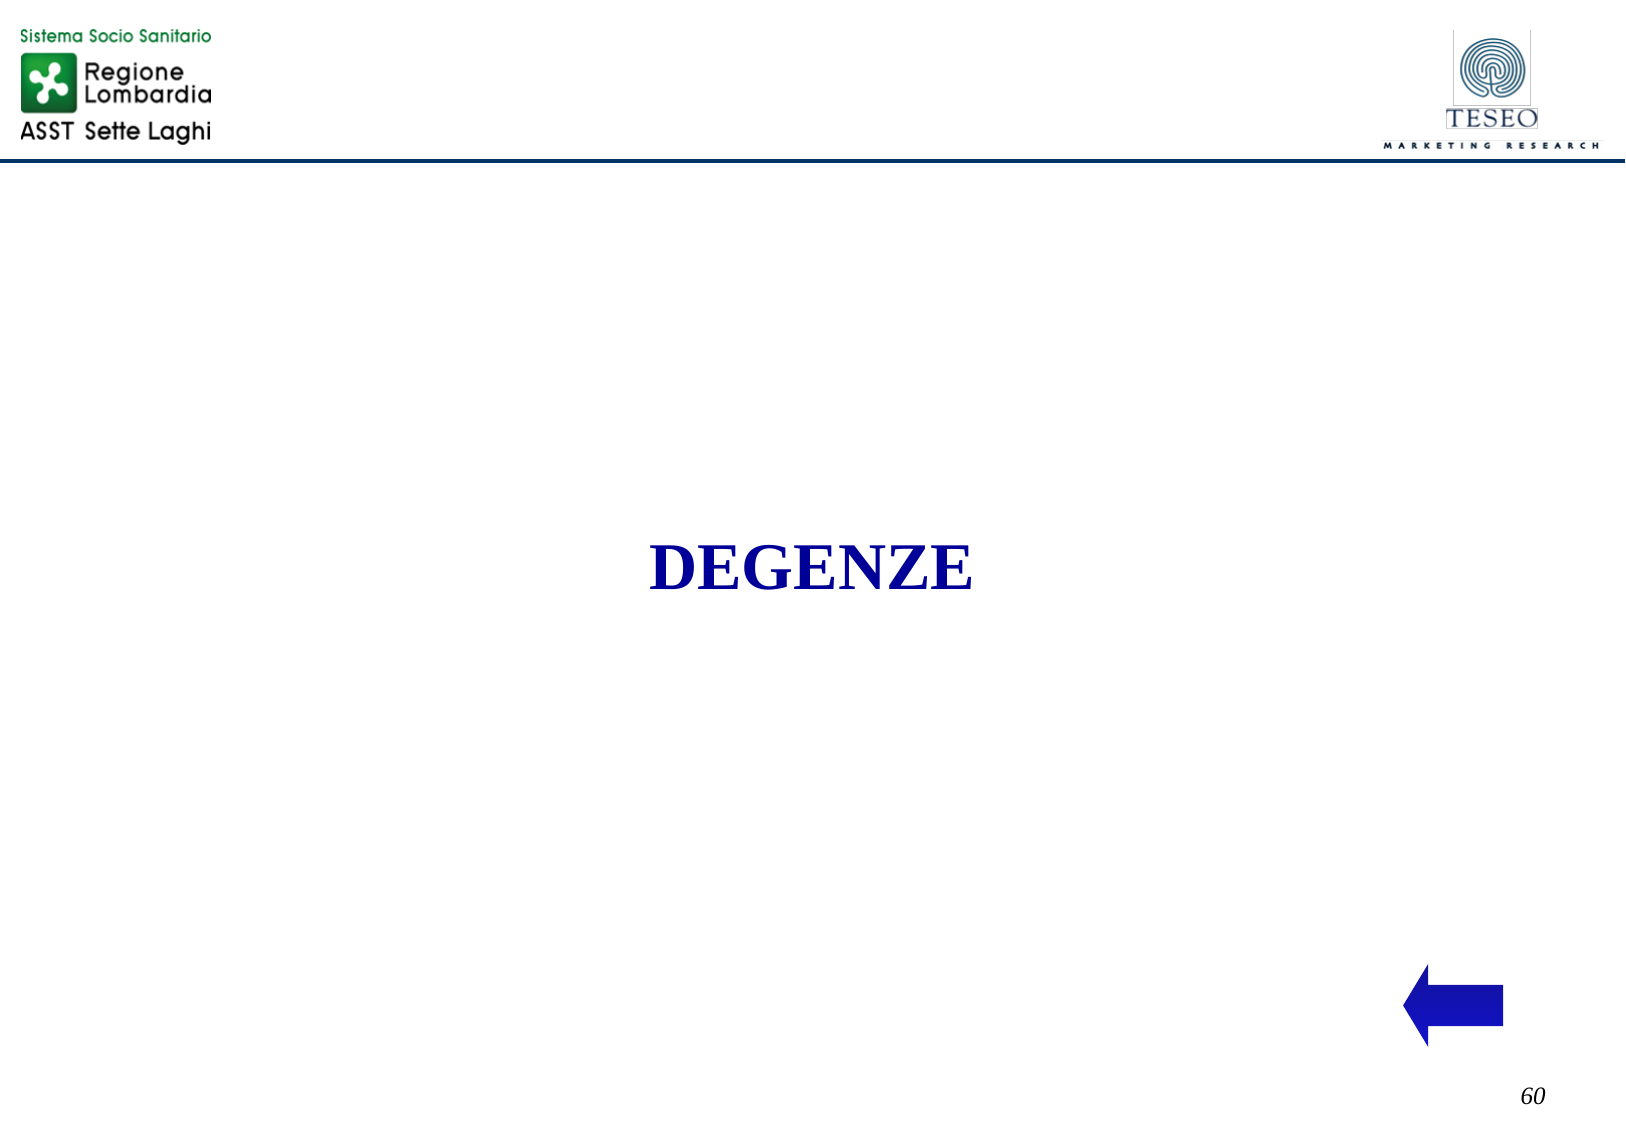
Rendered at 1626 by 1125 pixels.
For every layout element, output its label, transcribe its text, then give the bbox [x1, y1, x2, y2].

text_box DEGENZE [121, 469, 1504, 657]
picture [1381, 30, 1604, 149]
picture [21, 26, 211, 148]
text_box [1403, 964, 1504, 1047]
